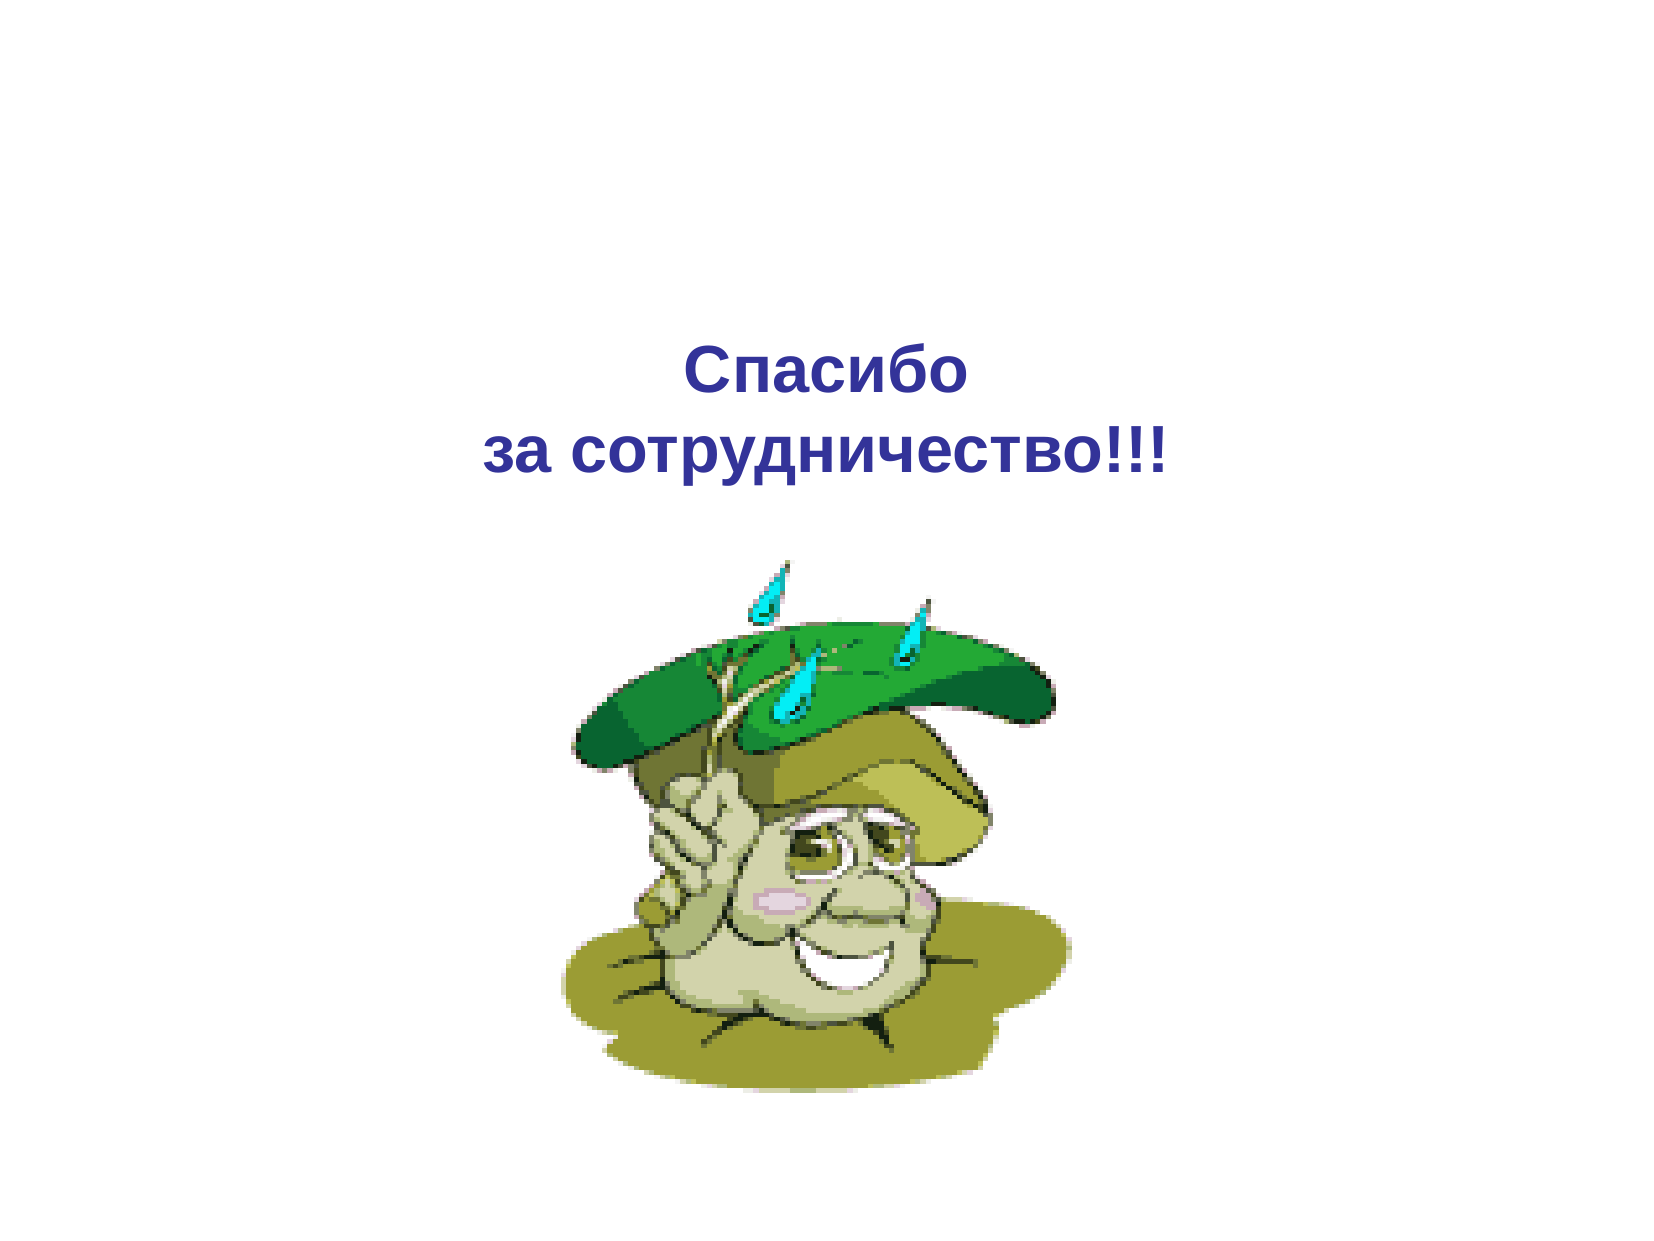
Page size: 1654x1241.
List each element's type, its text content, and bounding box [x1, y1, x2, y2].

text_box Спасибо за сотрудничество!!! [0, 318, 1654, 494]
picture [561, 560, 1093, 1093]
